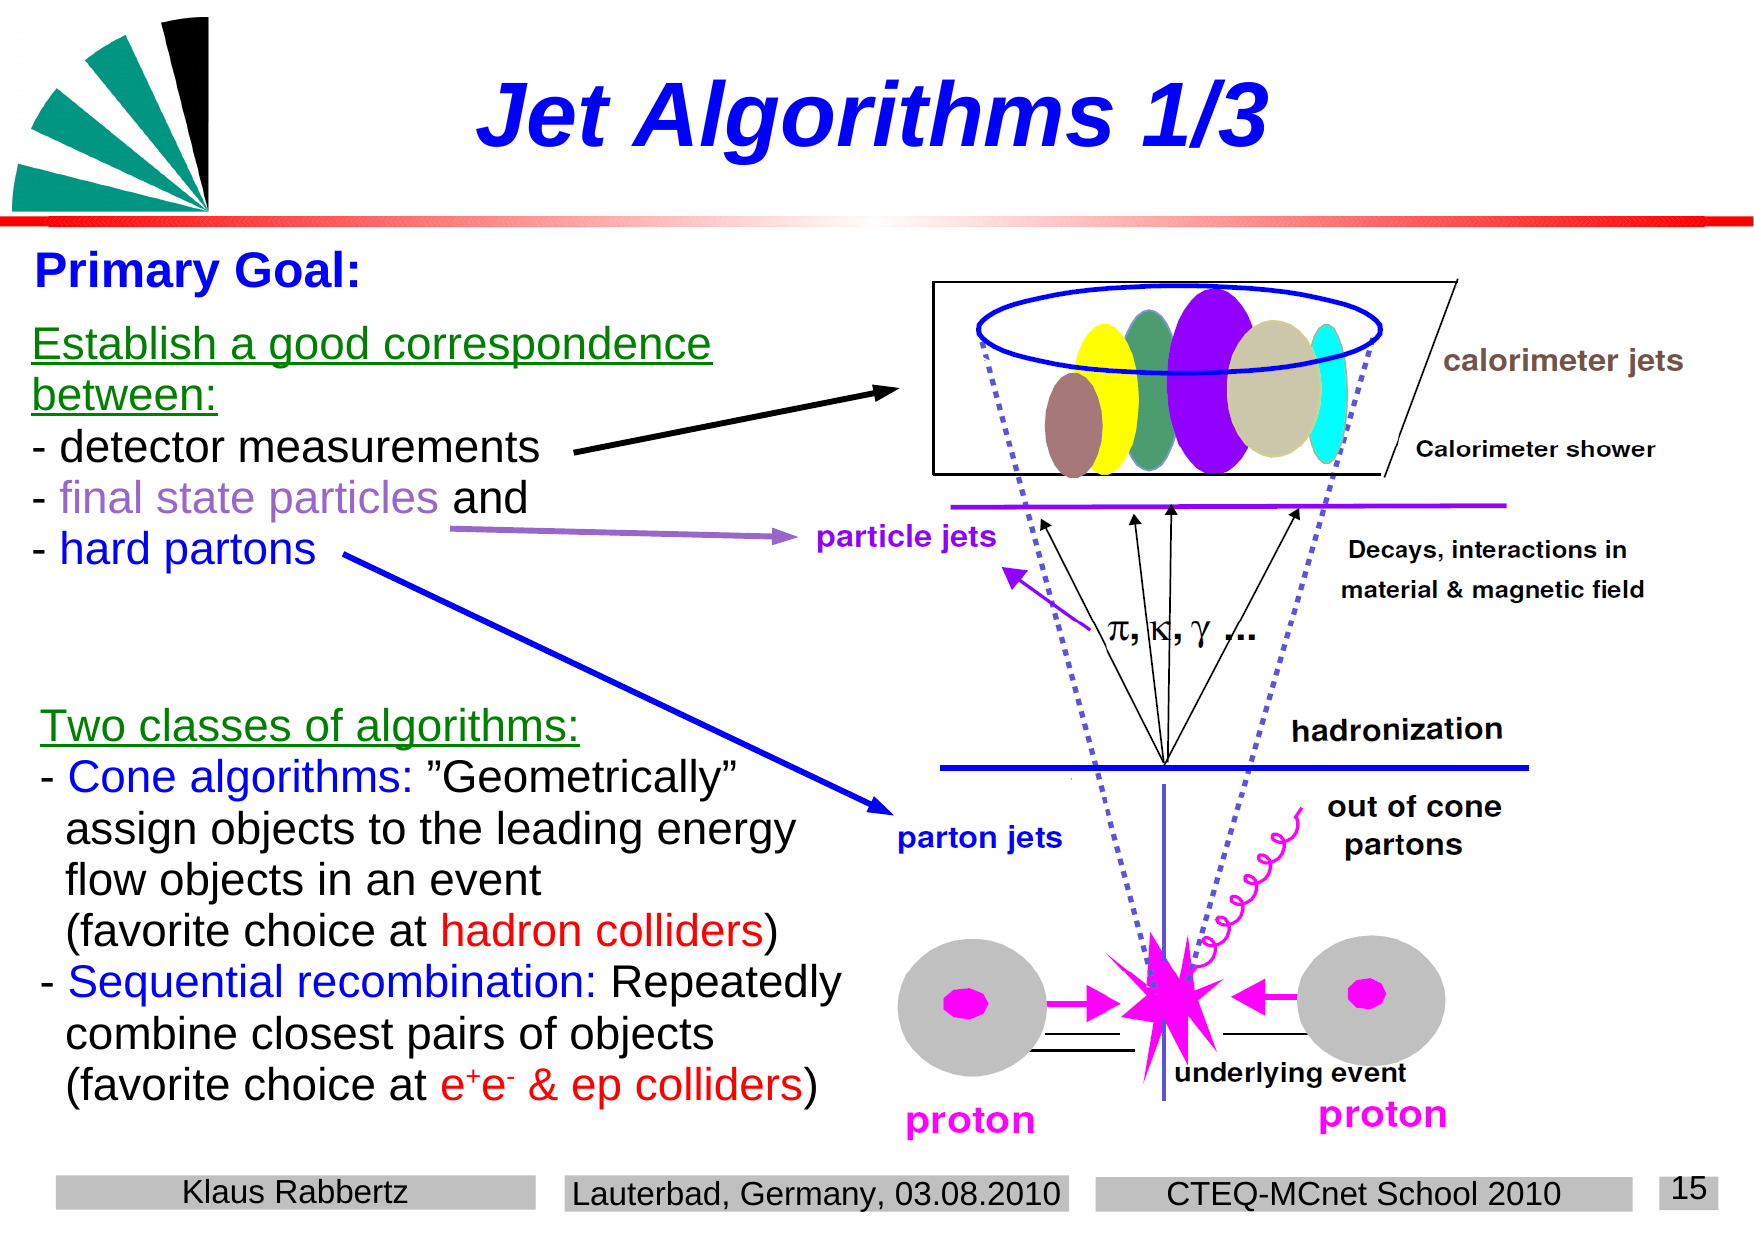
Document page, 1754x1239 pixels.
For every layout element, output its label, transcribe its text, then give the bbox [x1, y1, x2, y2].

text_box Two classes of algorithms: - Cone algorithms: ”Geometrically” assign objects to the leading energy flow objects in an event (favorite choice at hadron colliders) - Sequential recombination: Repeatedly combine closest pairs of objects (favorite choice at e+e- & ep colliders) [27, 694, 861, 1115]
title Jet Algorithms 1/3 [220, 16, 1525, 213]
text_box Establish a good correspondence between: - detector measurements - final state particles and - hard partons [19, 312, 822, 580]
text_box Primary Goal: [22, 236, 374, 306]
picture [12, 17, 209, 214]
picture [815, 272, 1690, 1146]
